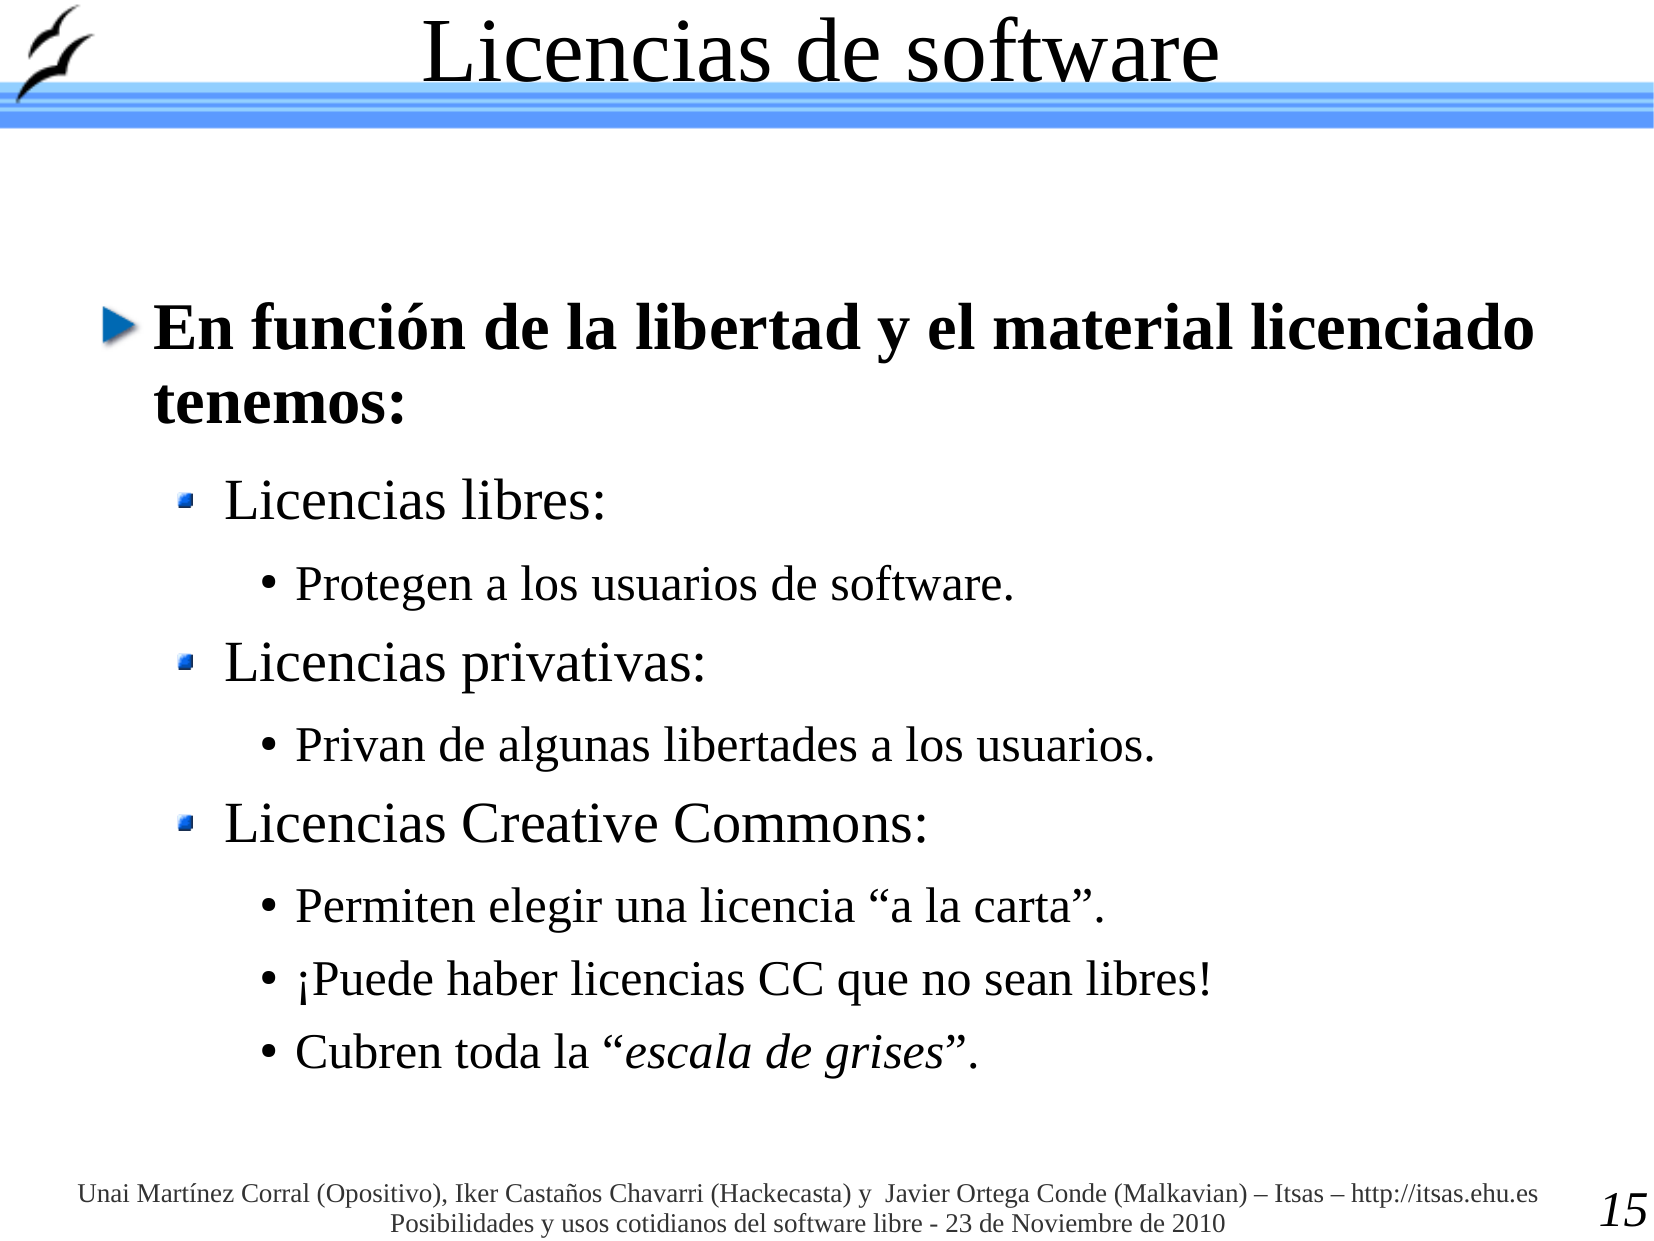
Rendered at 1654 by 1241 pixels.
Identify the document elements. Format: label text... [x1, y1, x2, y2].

title Licencias de software [78, 0, 1567, 102]
list En función de la libertad y el material licenciado tenemos: Licencias libres: Protegen a los usuarios de software. Licencias privativas: Privan de algunas libertades a los usuarios. Licencias Creative Commons: Permiten elegir una licencia “a la carta”. ¡Puede haber licencias CC que no sean libres! Cubren toda la “escala de grises”. [82, 290, 1571, 1094]
picture [0, 0, 1654, 133]
